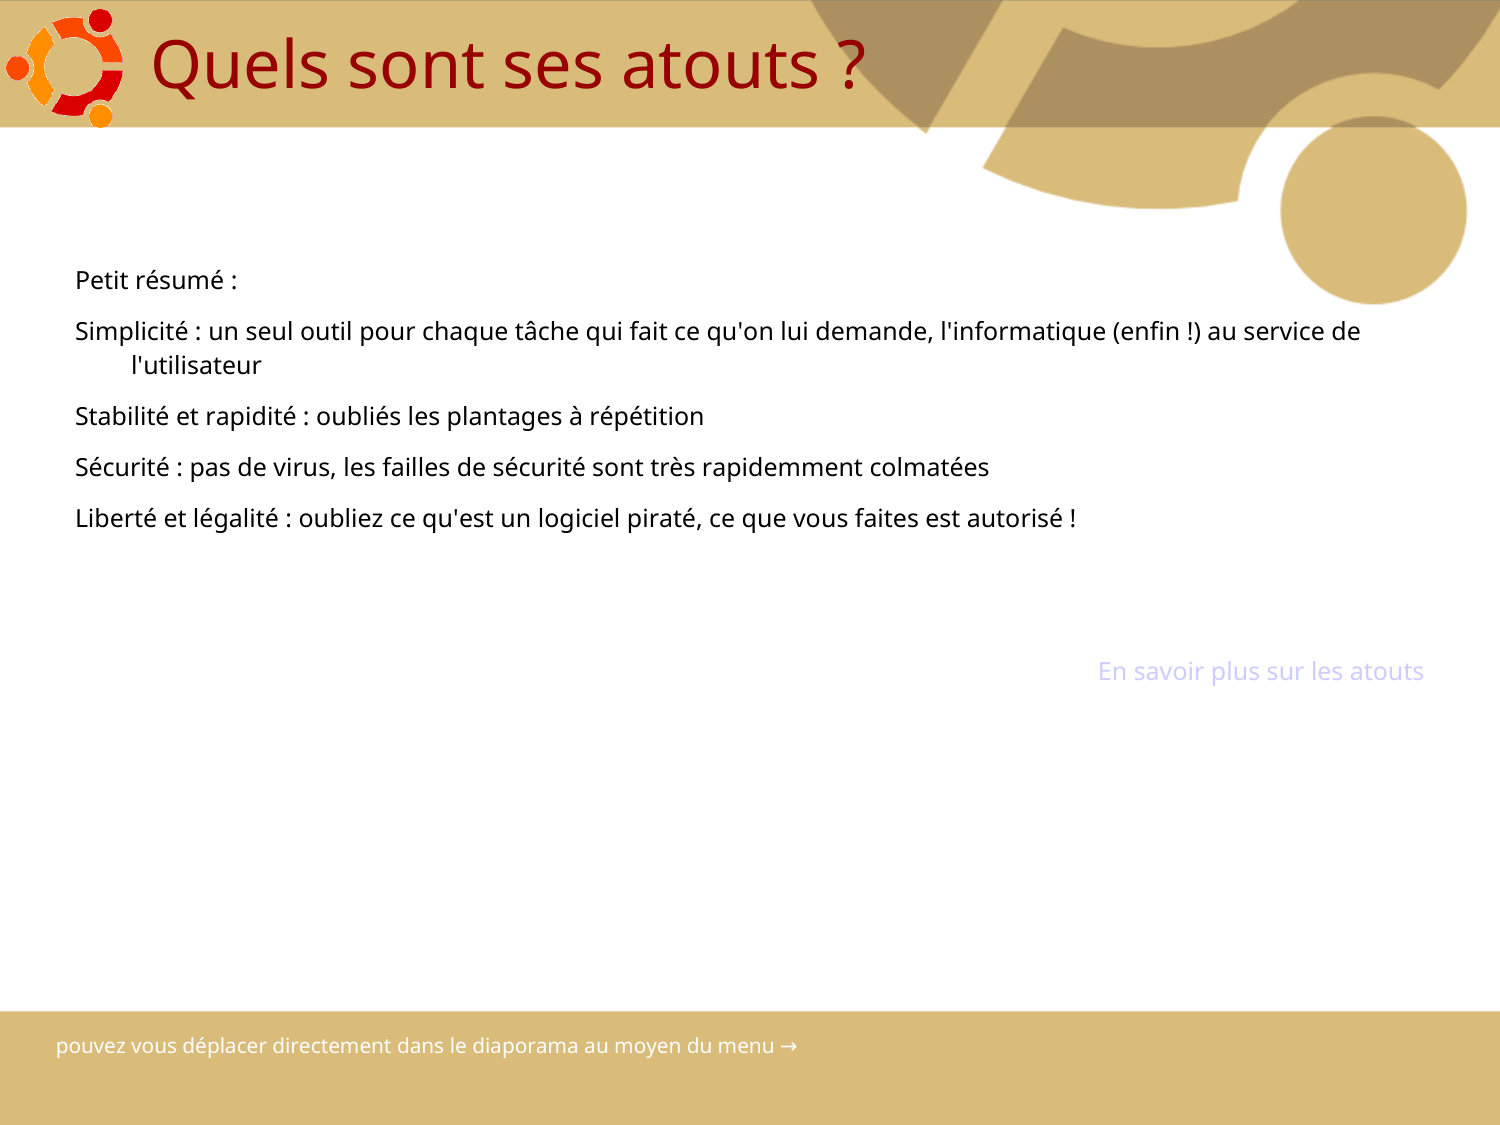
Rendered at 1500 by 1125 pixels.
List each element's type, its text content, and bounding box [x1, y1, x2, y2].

picture [0, 0, 1500, 557]
list Petit résumé : Simplicité : un seul outil pour chaque tâche qui fait ce qu'on lui demande, l'informatique (enfin !) au service de l'utilisateur Stabilité et rapidité : oubliés les plantages à répétition Sécurité : pas de virus, les failles de sécurité sont très rapidemment colmatées Liberté et légalité : oubliez ce qu'est un logiciel piraté, ce que vous faites est autorisé ! En savoir plus sur les atouts [75, 262, 1426, 918]
title Quels sont ses atouts ? [135, 0, 1418, 126]
